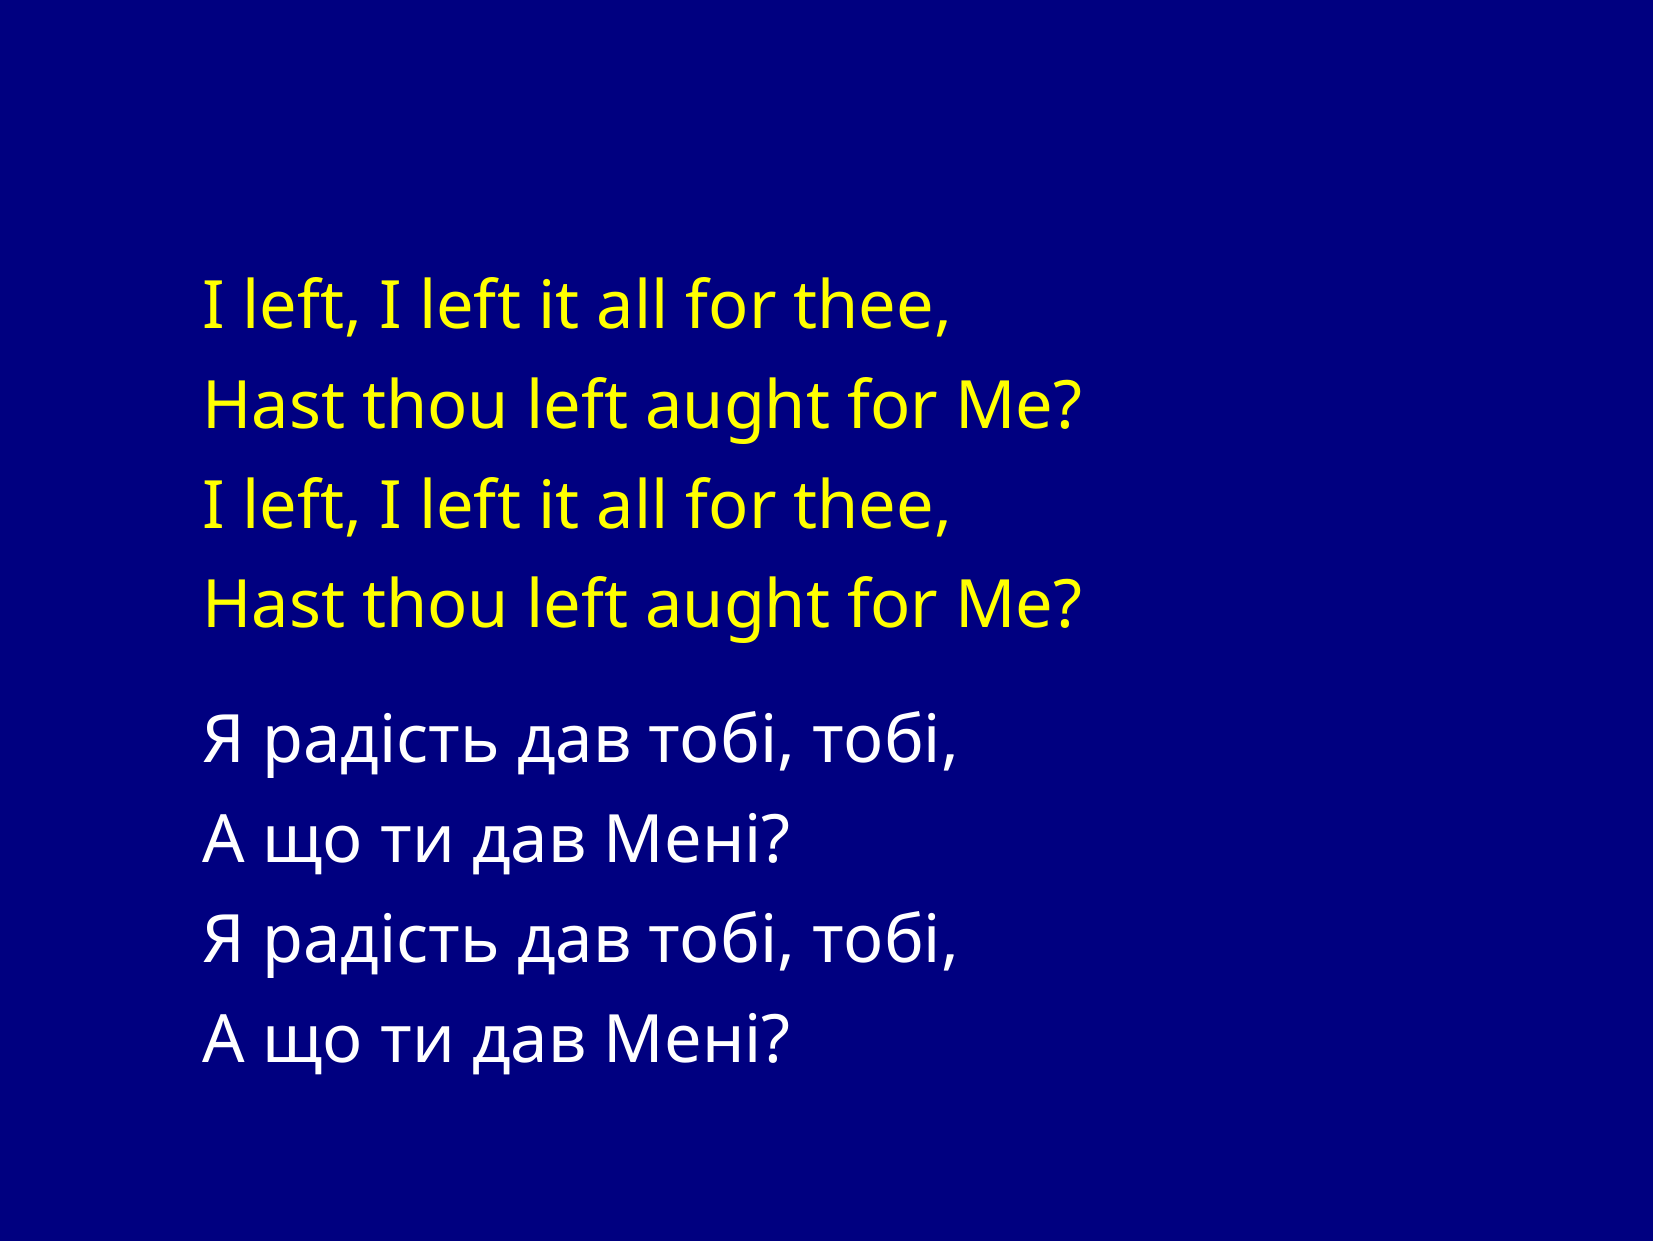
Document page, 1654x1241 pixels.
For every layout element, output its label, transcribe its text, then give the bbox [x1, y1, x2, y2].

text_box Я радість дав тобі, тобі, А що ти дав Мені? Я радість дав тобі, тобі, А що ти дав Мені? [75, 675, 1576, 1163]
text_box I left, I left it all for thee, Hast thou left aught for Me? I left, I left it all for thee, Hast thou left aught for Me? [75, 150, 1576, 638]
